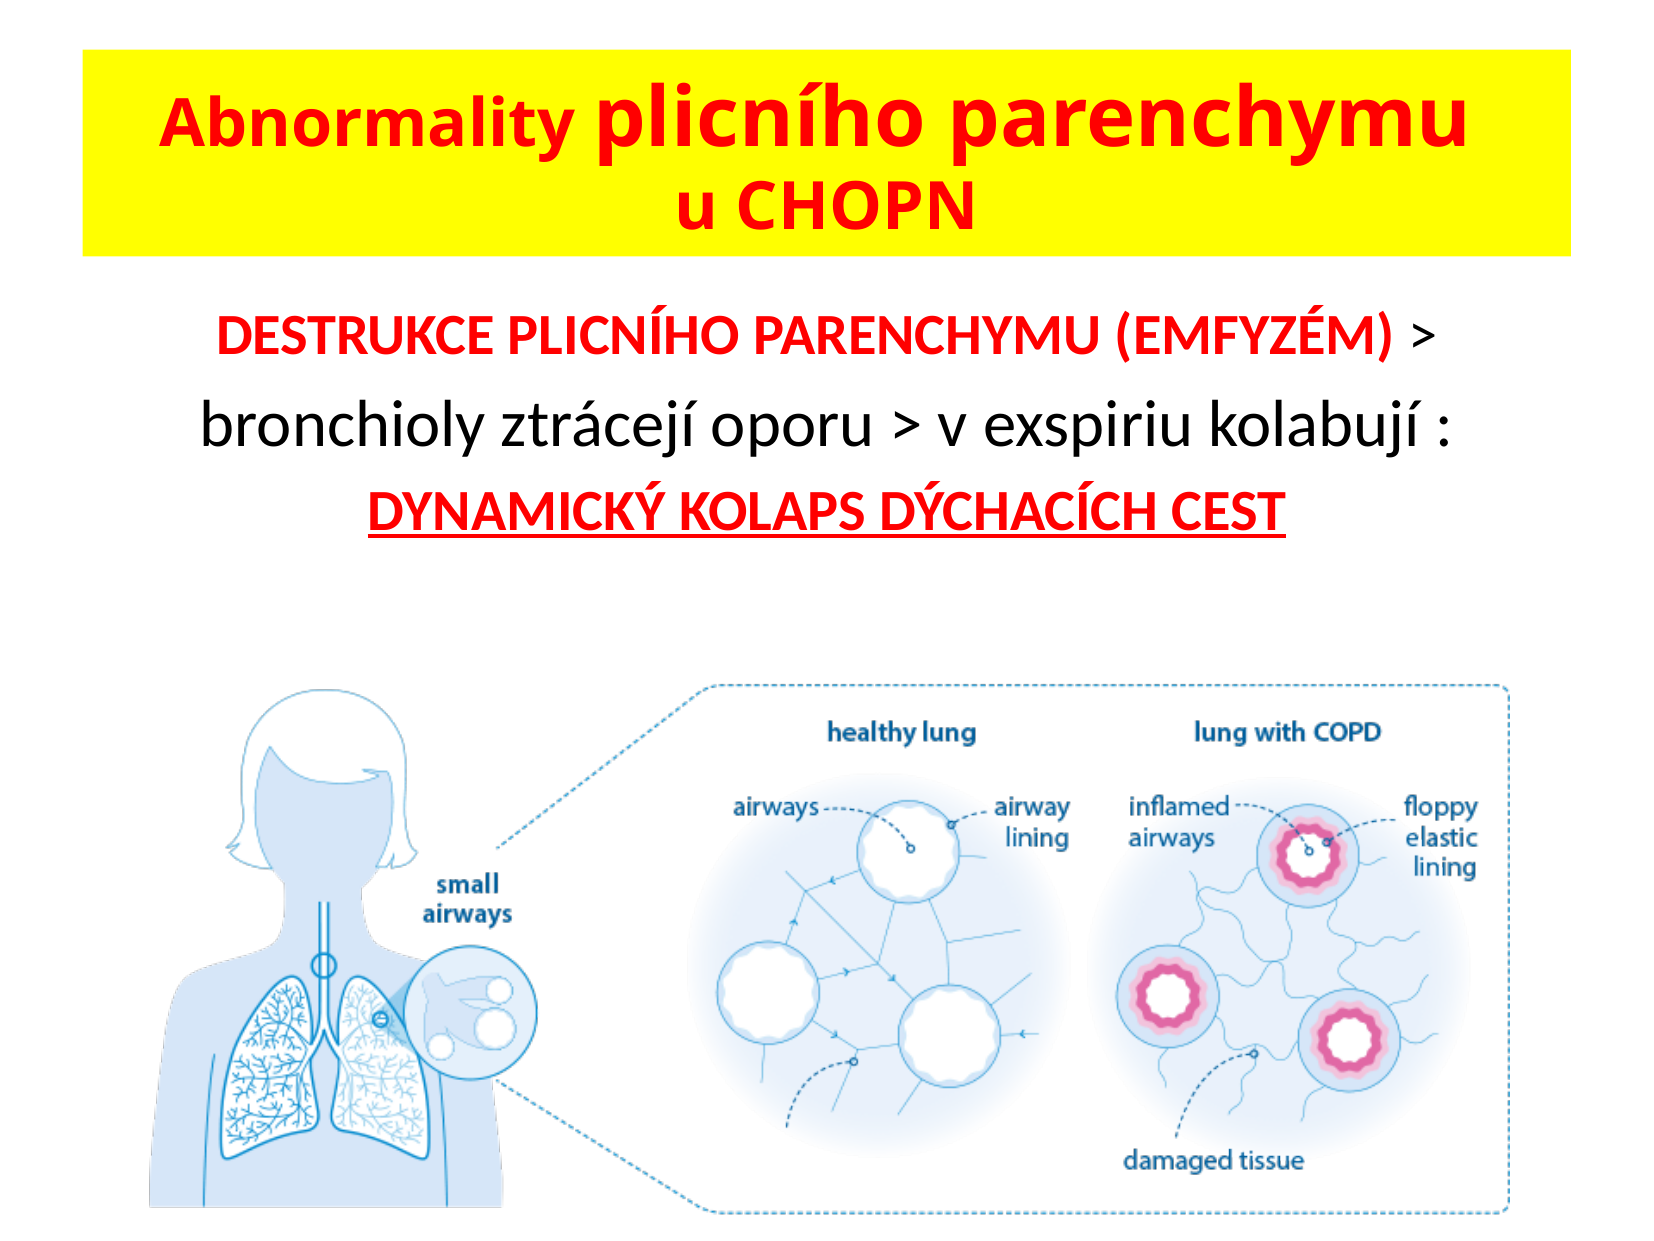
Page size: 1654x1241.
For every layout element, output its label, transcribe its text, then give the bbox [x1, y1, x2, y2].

title Abnormality plicního parenchymu u CHOPN [82, 49, 1571, 257]
list DESTRUKCE PLICNÍHO PARENCHYMU (EMFYZÉM) > bronchioly ztrácejí oporu > v exspiriu kolabují : DYNAMICKÝ KOLAPS DÝCHACÍCH CEST [82, 289, 1571, 1108]
picture [131, 657, 1510, 1241]
